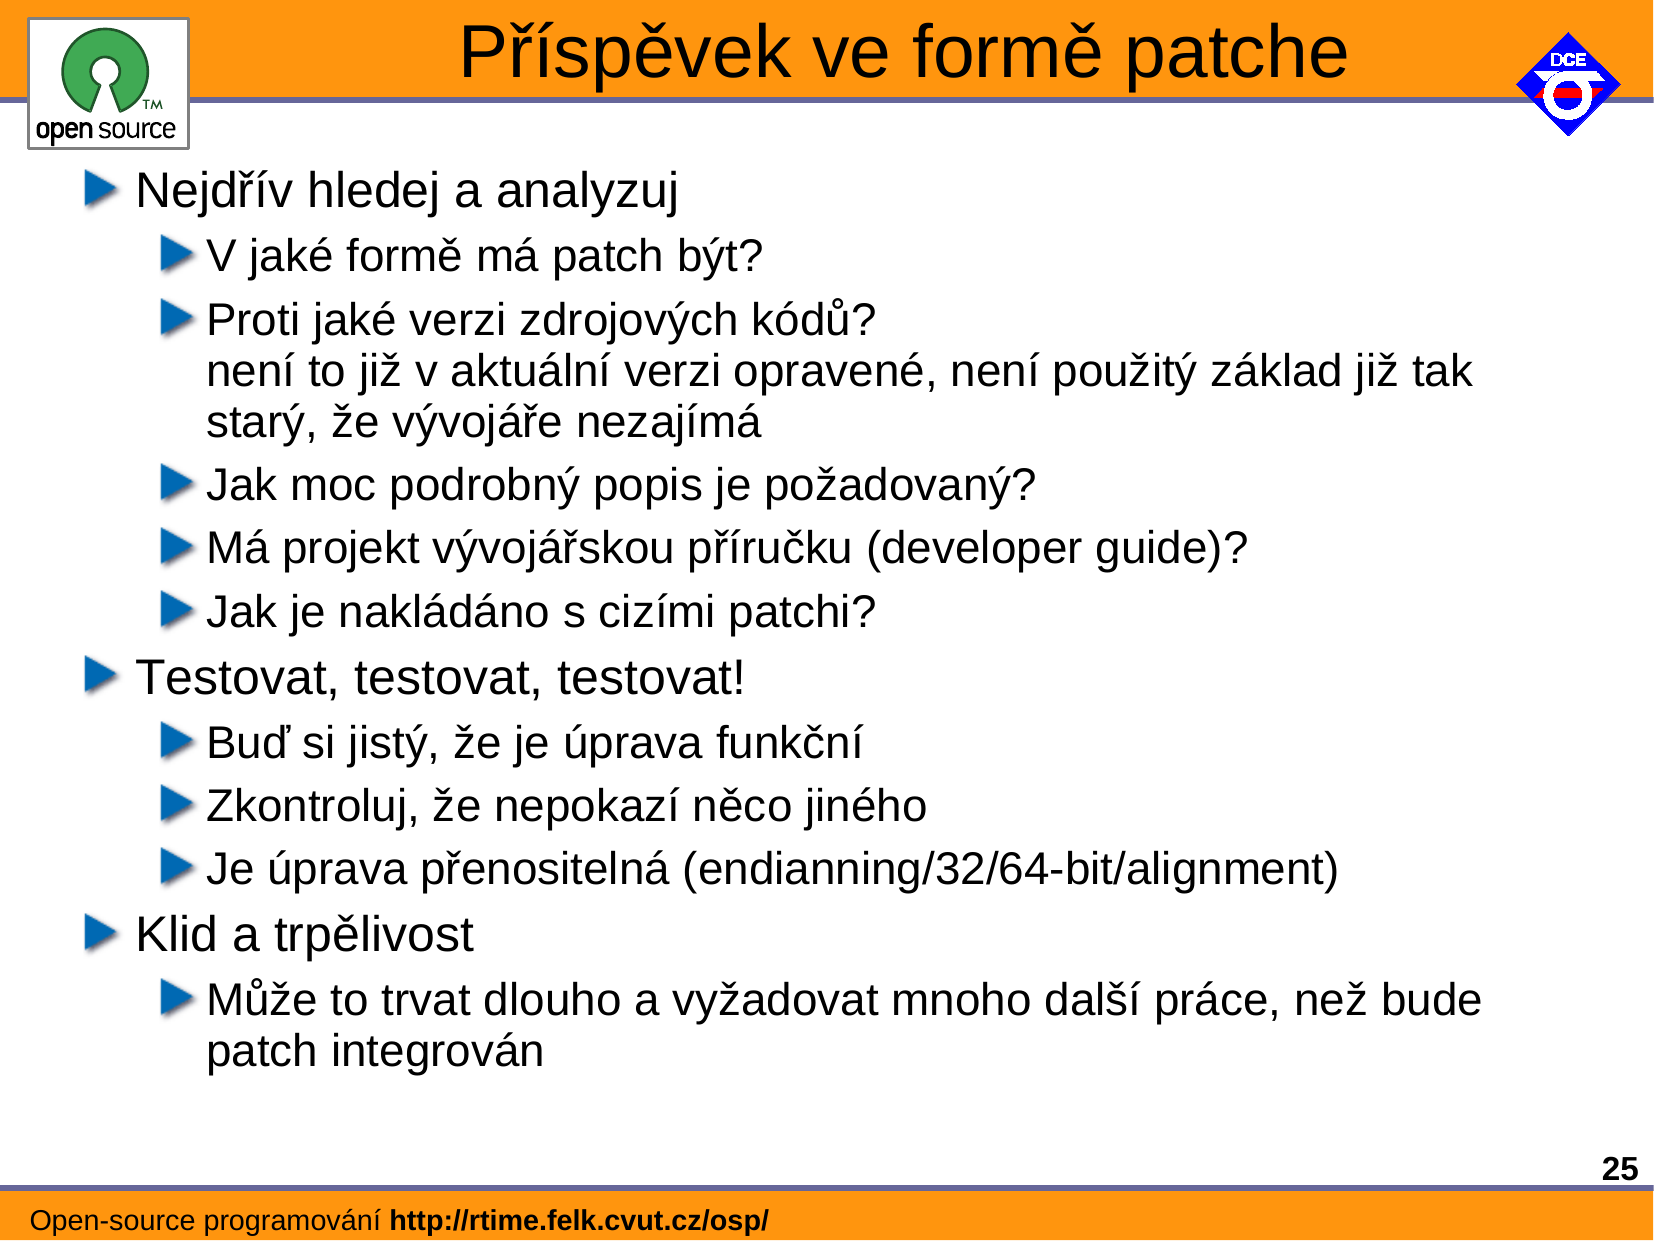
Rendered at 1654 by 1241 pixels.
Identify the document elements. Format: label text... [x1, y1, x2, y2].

title Příspěvek ve formě patche [178, 4, 1631, 98]
list Nejdřív hledej a analyzuj V jaké formě má patch být? Proti jaké verzi zdrojových kódů? není to již v aktuální verzi opravené, není použitý základ již tak starý, že vývojáře nezajímá Jak moc podrobný popis je požadovaný? Má projekt vývojářskou příručku (developer guide)? Jak je nakládáno s cizími patchi? Testovat, testovat, testovat! Buď si jistý, že je úprava funkční Zkontroluj, že nepokazí něco jiného Je úprava přenositelná (endianning/32/64-bit/alignment) Klid a trpělivost Může to trvat dlouho a vyžadovat mnoho další práce, než bude patch integrován [64, 162, 1588, 1165]
